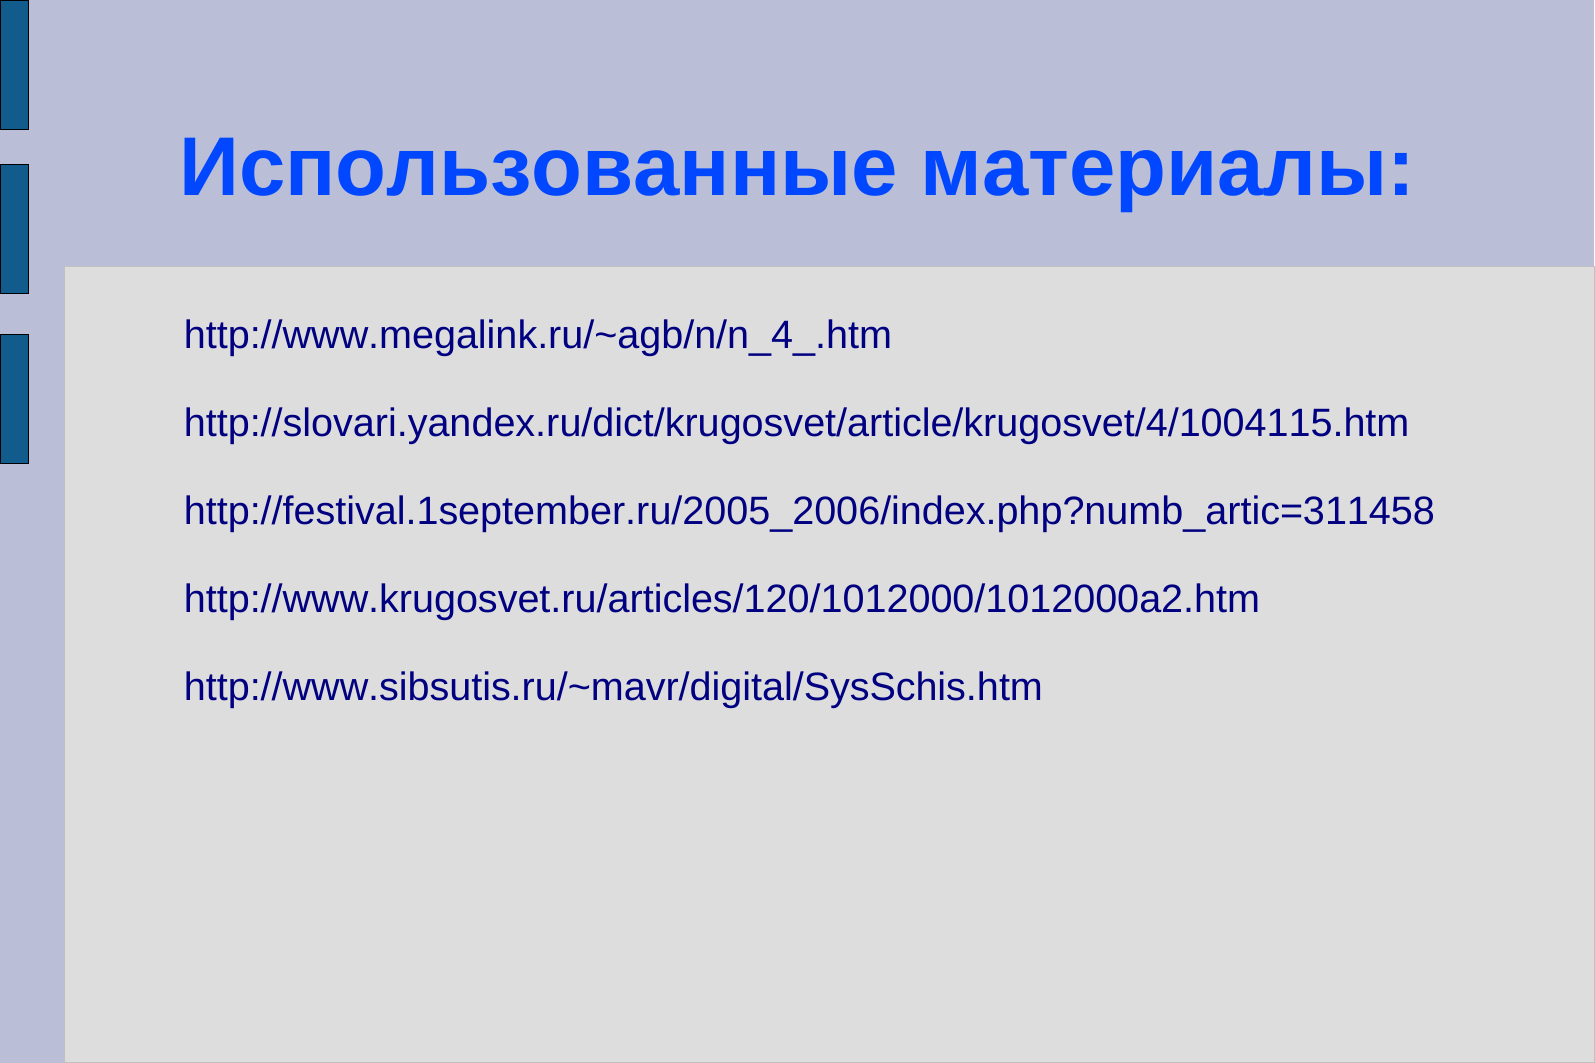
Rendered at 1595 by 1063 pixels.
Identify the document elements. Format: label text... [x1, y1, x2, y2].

title Использованные материалы: [117, 78, 1479, 256]
list http://www.megalink.ru/~agb/n/n_4_.htm http://slovari.yandex.ru/dict/krugosvet/article/krugosvet/4/1004115.htm http://festival.1september.ru/2005_2006/index.php?numb_artic=311458 http://www.krugosvet.ru/articles/120/1012000/1012000a2.htm http://www.sibsutis.ru/~mavr/digital/SysSchis.htm [172, 312, 1514, 983]
